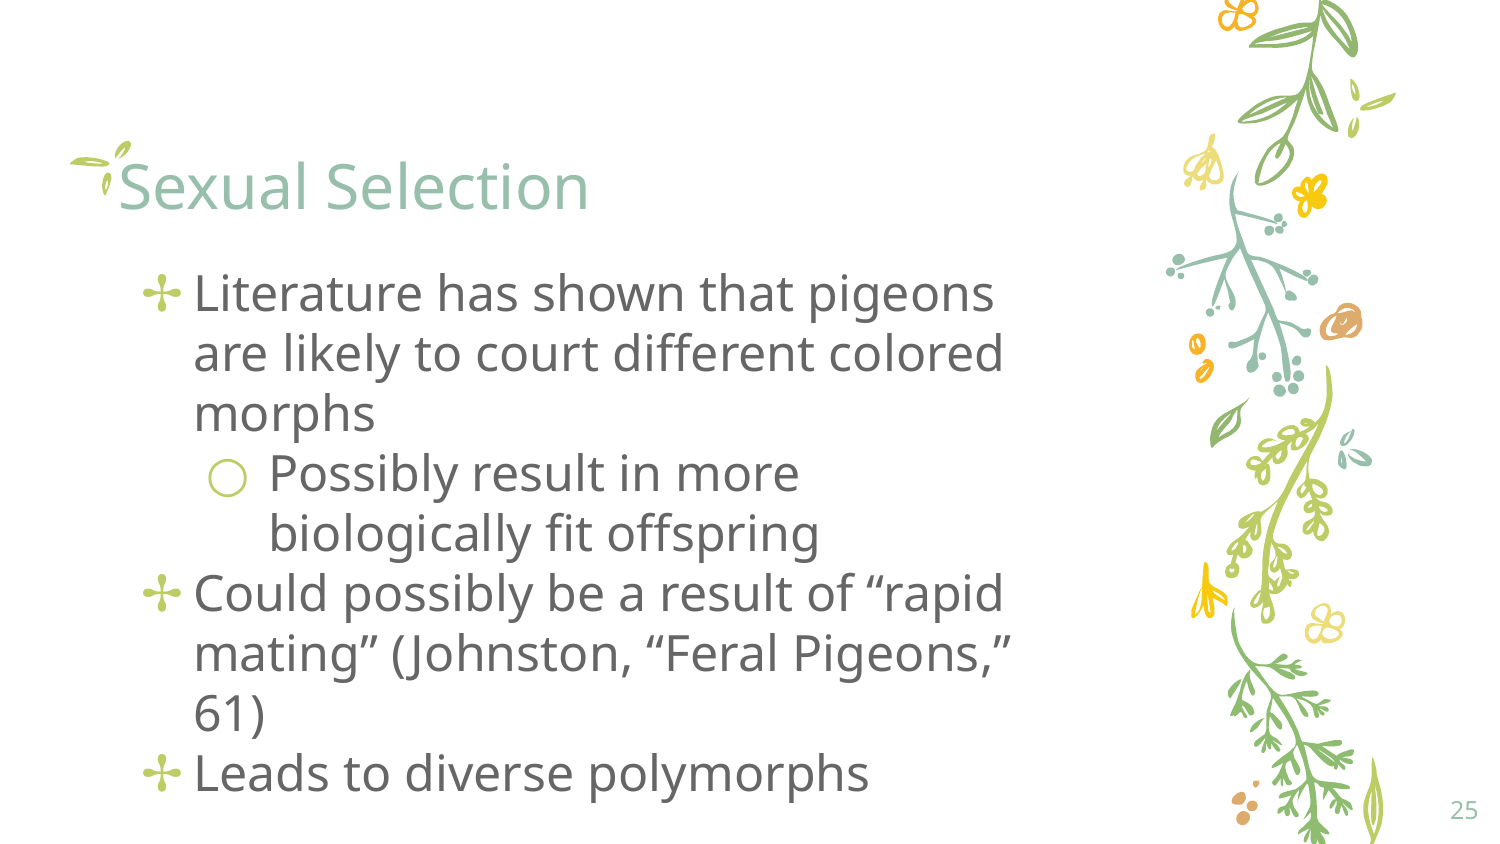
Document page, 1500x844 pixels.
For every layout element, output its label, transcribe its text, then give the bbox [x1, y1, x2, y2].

slide_number <number> [1403, 779, 1494, 844]
list Literature has shown that pigeons are likely to court different colored morphs Possibly result in more biologically fit offspring Could possibly be a result of “rapid mating” (Johnston, “Feral Pigeons,” 61) Leads to diverse polymorphs [103, 246, 1089, 781]
title Sexual Selection [103, 96, 1089, 237]
